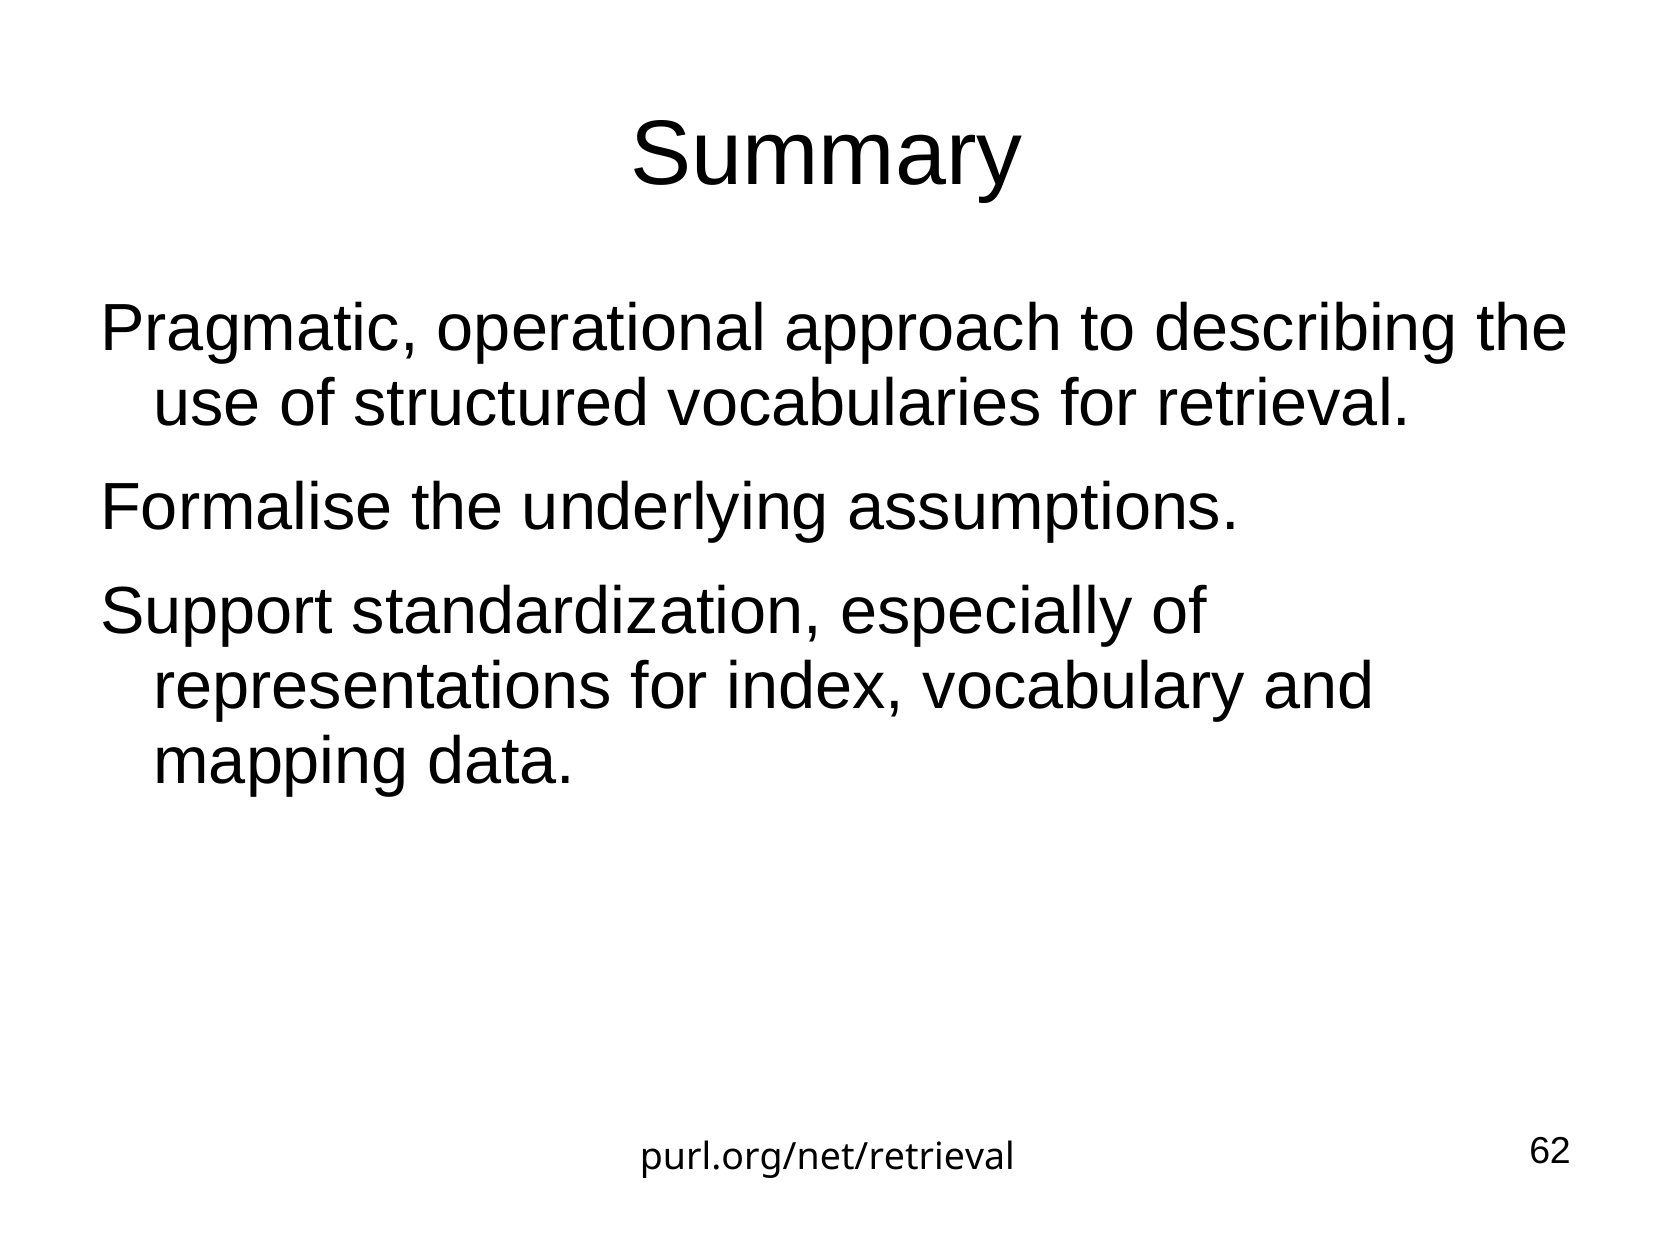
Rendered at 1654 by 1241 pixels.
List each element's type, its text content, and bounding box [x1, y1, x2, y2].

title Summary [82, 49, 1571, 257]
list Pragmatic, operational approach to describing the use of structured vocabularies for retrieval. Formalise the underlying assumptions. Support standardization, especially of representations for index, vocabulary and mapping data. [82, 290, 1571, 1109]
